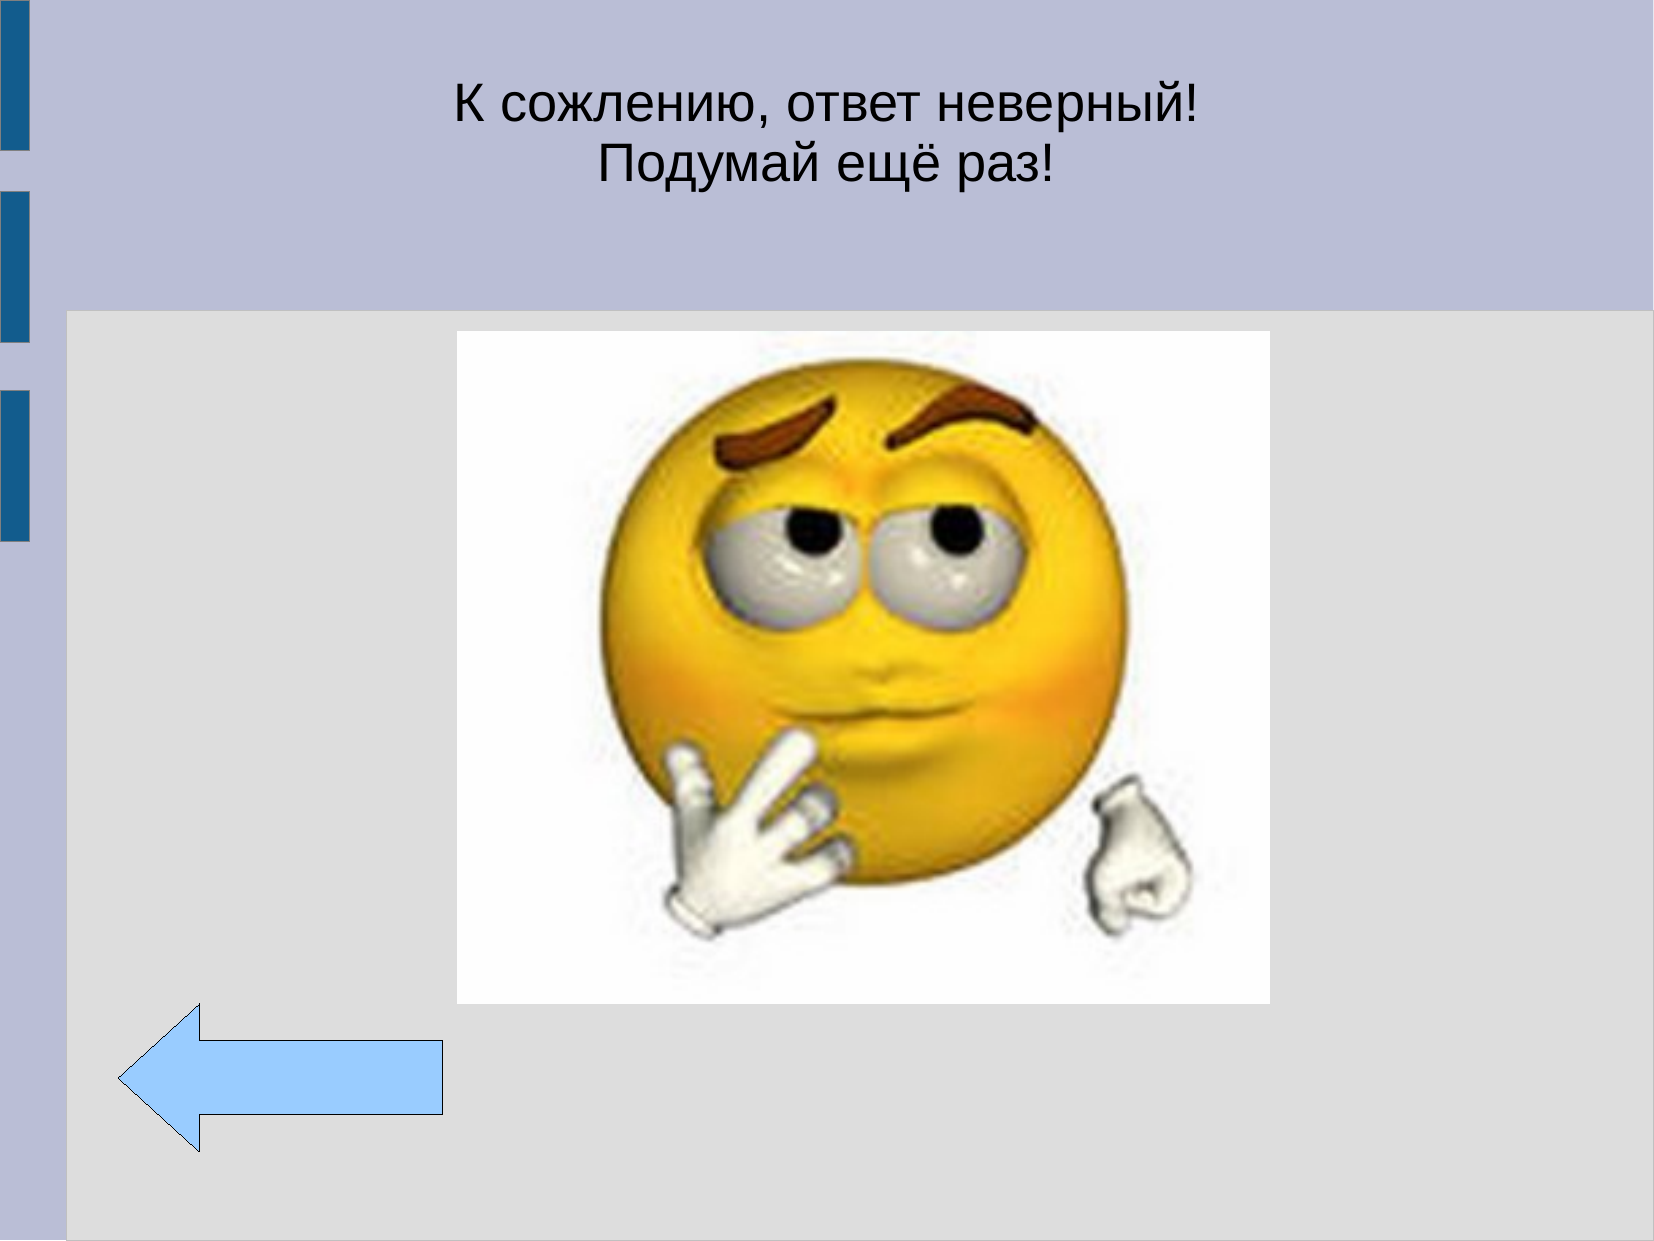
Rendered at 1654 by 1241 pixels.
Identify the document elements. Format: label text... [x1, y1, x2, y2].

text_box [118, 1003, 443, 1152]
text_box К сожлению, ответ неверный! Подумай ещё раз! [206, 64, 1447, 201]
picture [457, 331, 1270, 1004]
